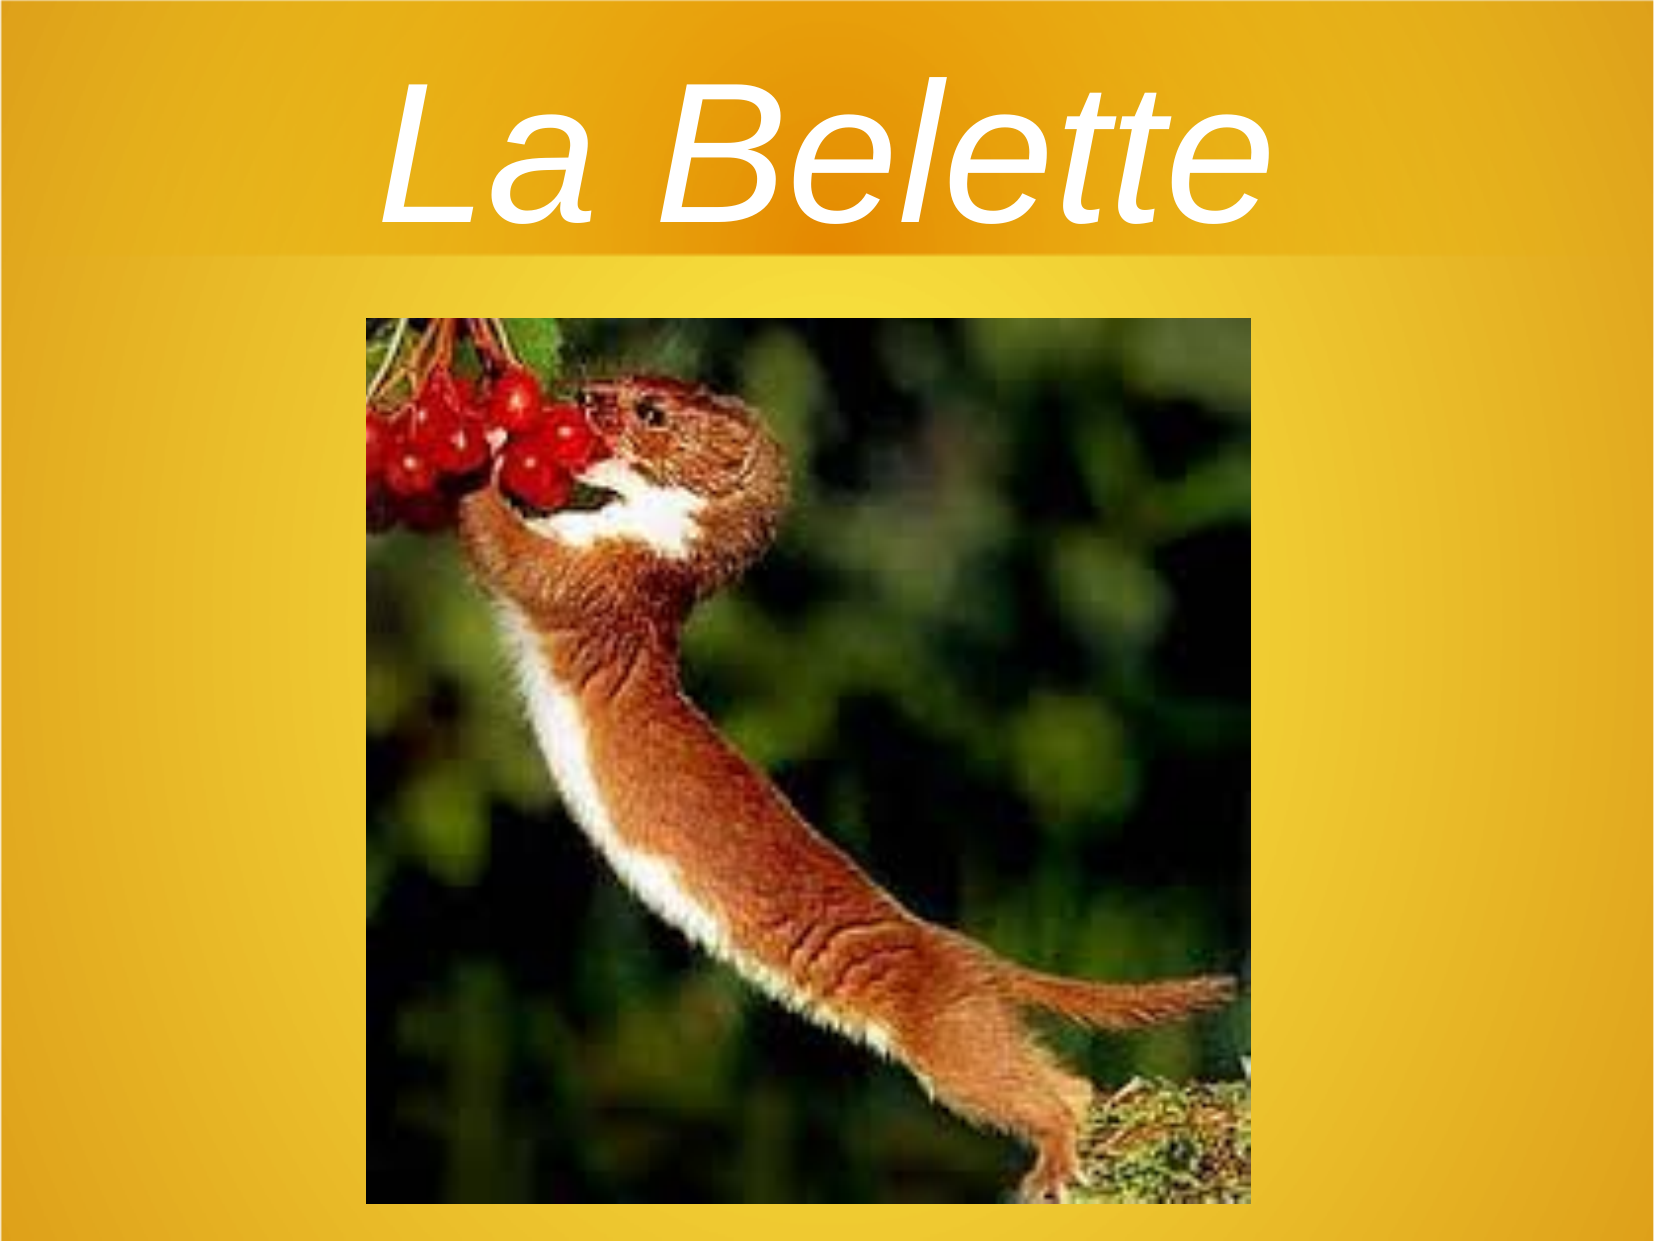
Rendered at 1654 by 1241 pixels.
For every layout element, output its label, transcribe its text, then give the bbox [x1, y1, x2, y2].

picture [0, 0, 1654, 1241]
title La Belette [82, 37, 1571, 268]
subtitle [82, 290, 1571, 1010]
